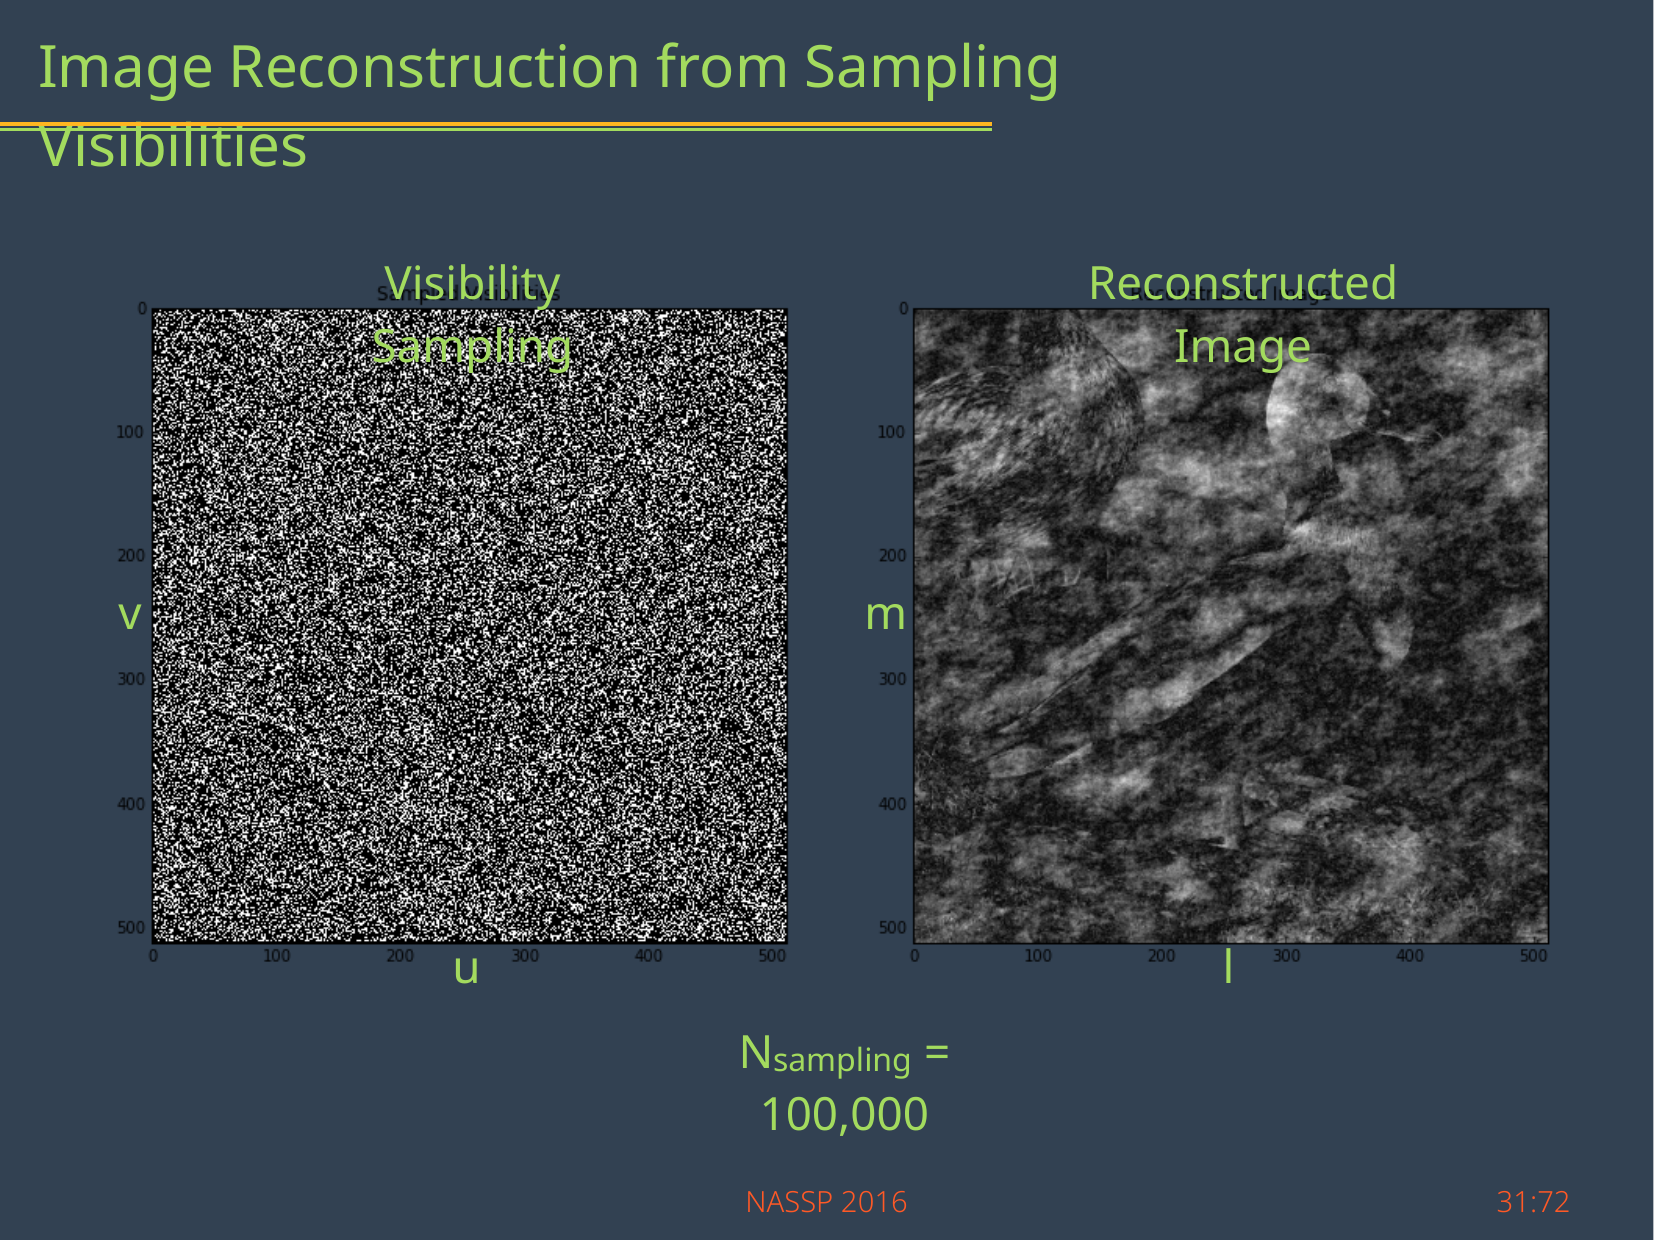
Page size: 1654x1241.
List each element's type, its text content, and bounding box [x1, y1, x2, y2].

text_box Reconstructed Image [1003, 243, 1483, 313]
text_box l [1163, 927, 1294, 997]
text_box Image Reconstruction from Sampling Visibilities [23, 17, 1252, 103]
text_box m [820, 572, 951, 643]
text_box v [64, 572, 195, 643]
text_box u [401, 927, 532, 997]
text_box Nsampling = 100,000 [643, 1011, 1046, 1093]
text_box Visibility Sampling [271, 243, 674, 313]
picture [105, 274, 1559, 976]
